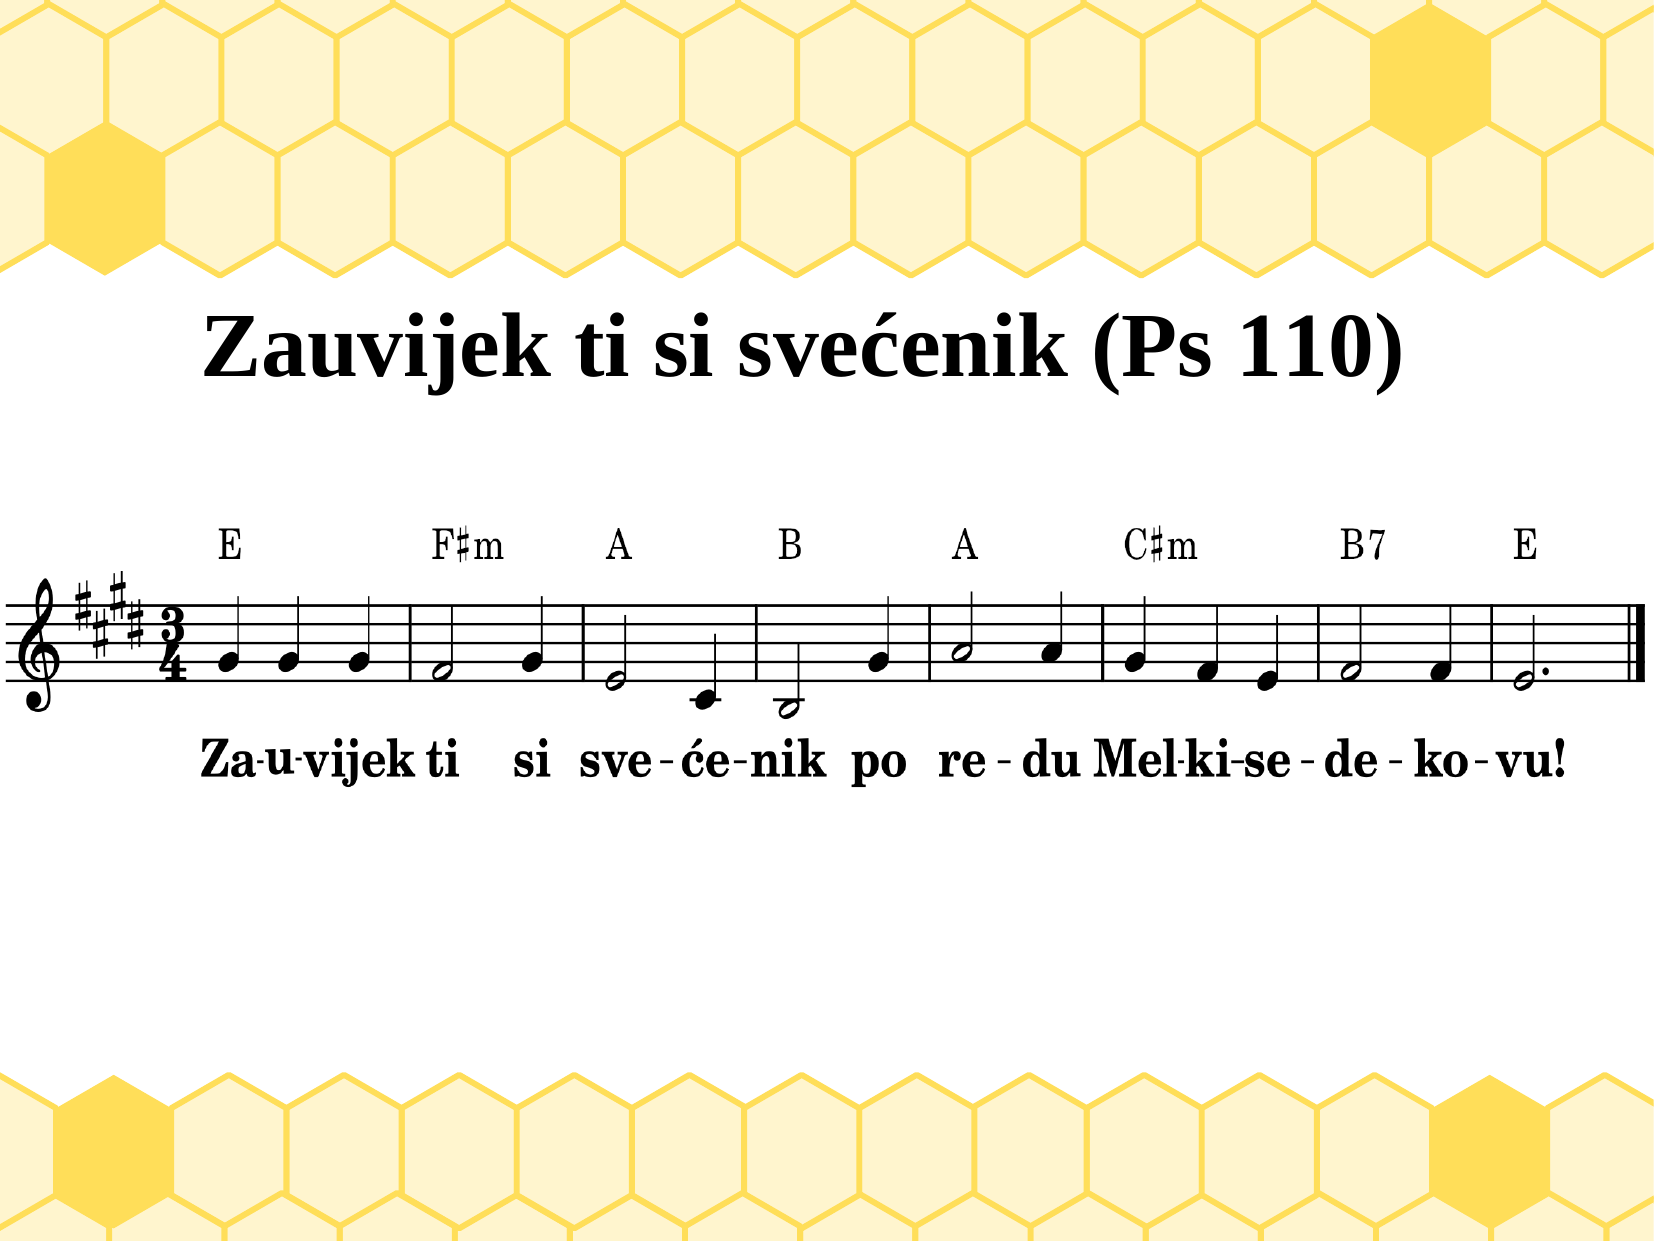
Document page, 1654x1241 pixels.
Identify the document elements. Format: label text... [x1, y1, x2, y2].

picture [0, 488, 1654, 814]
text_box Zauvijek ti si svećenik (Ps 110) [100, 236, 1506, 443]
